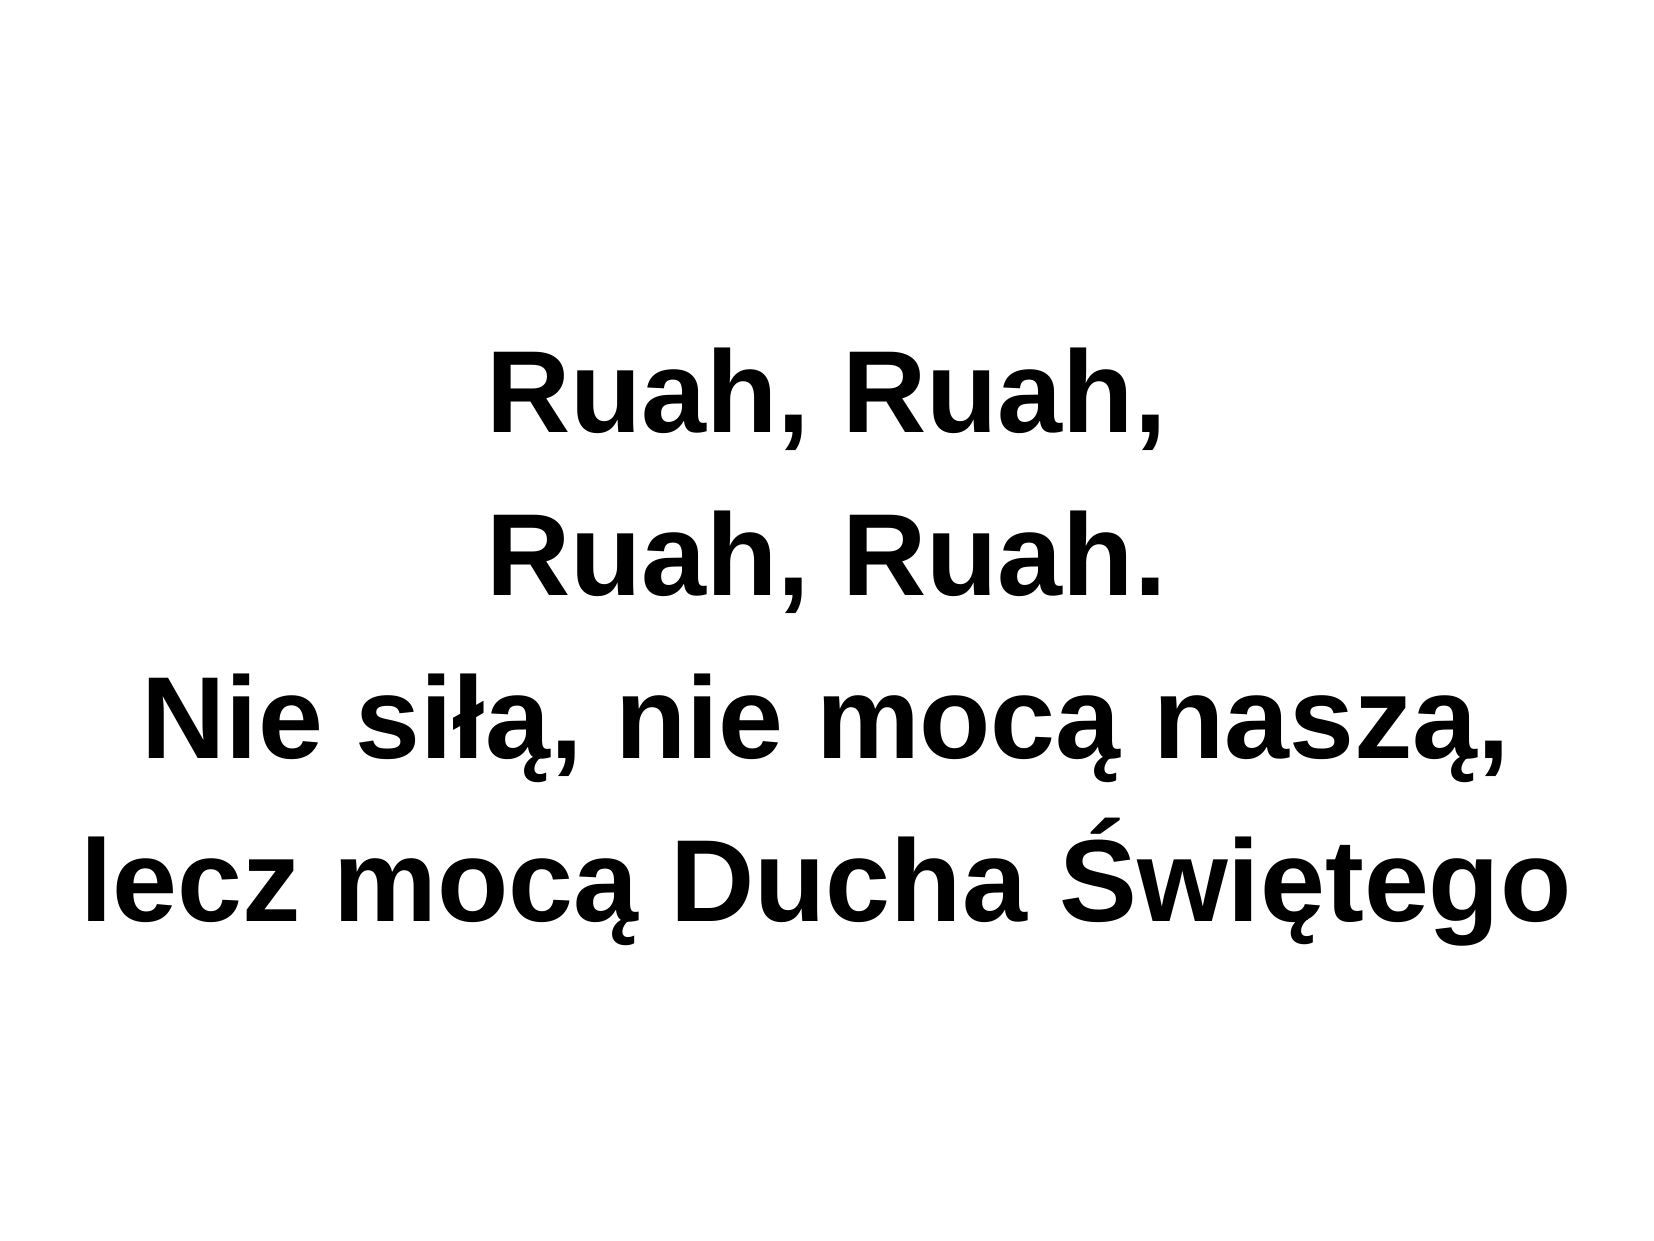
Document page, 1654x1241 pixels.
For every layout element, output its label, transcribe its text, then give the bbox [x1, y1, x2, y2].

subtitle Ruah, Ruah, Ruah, Ruah. Nie siłą, nie mocą naszą, lecz mocą Ducha Świętego [0, 0, 1654, 1241]
